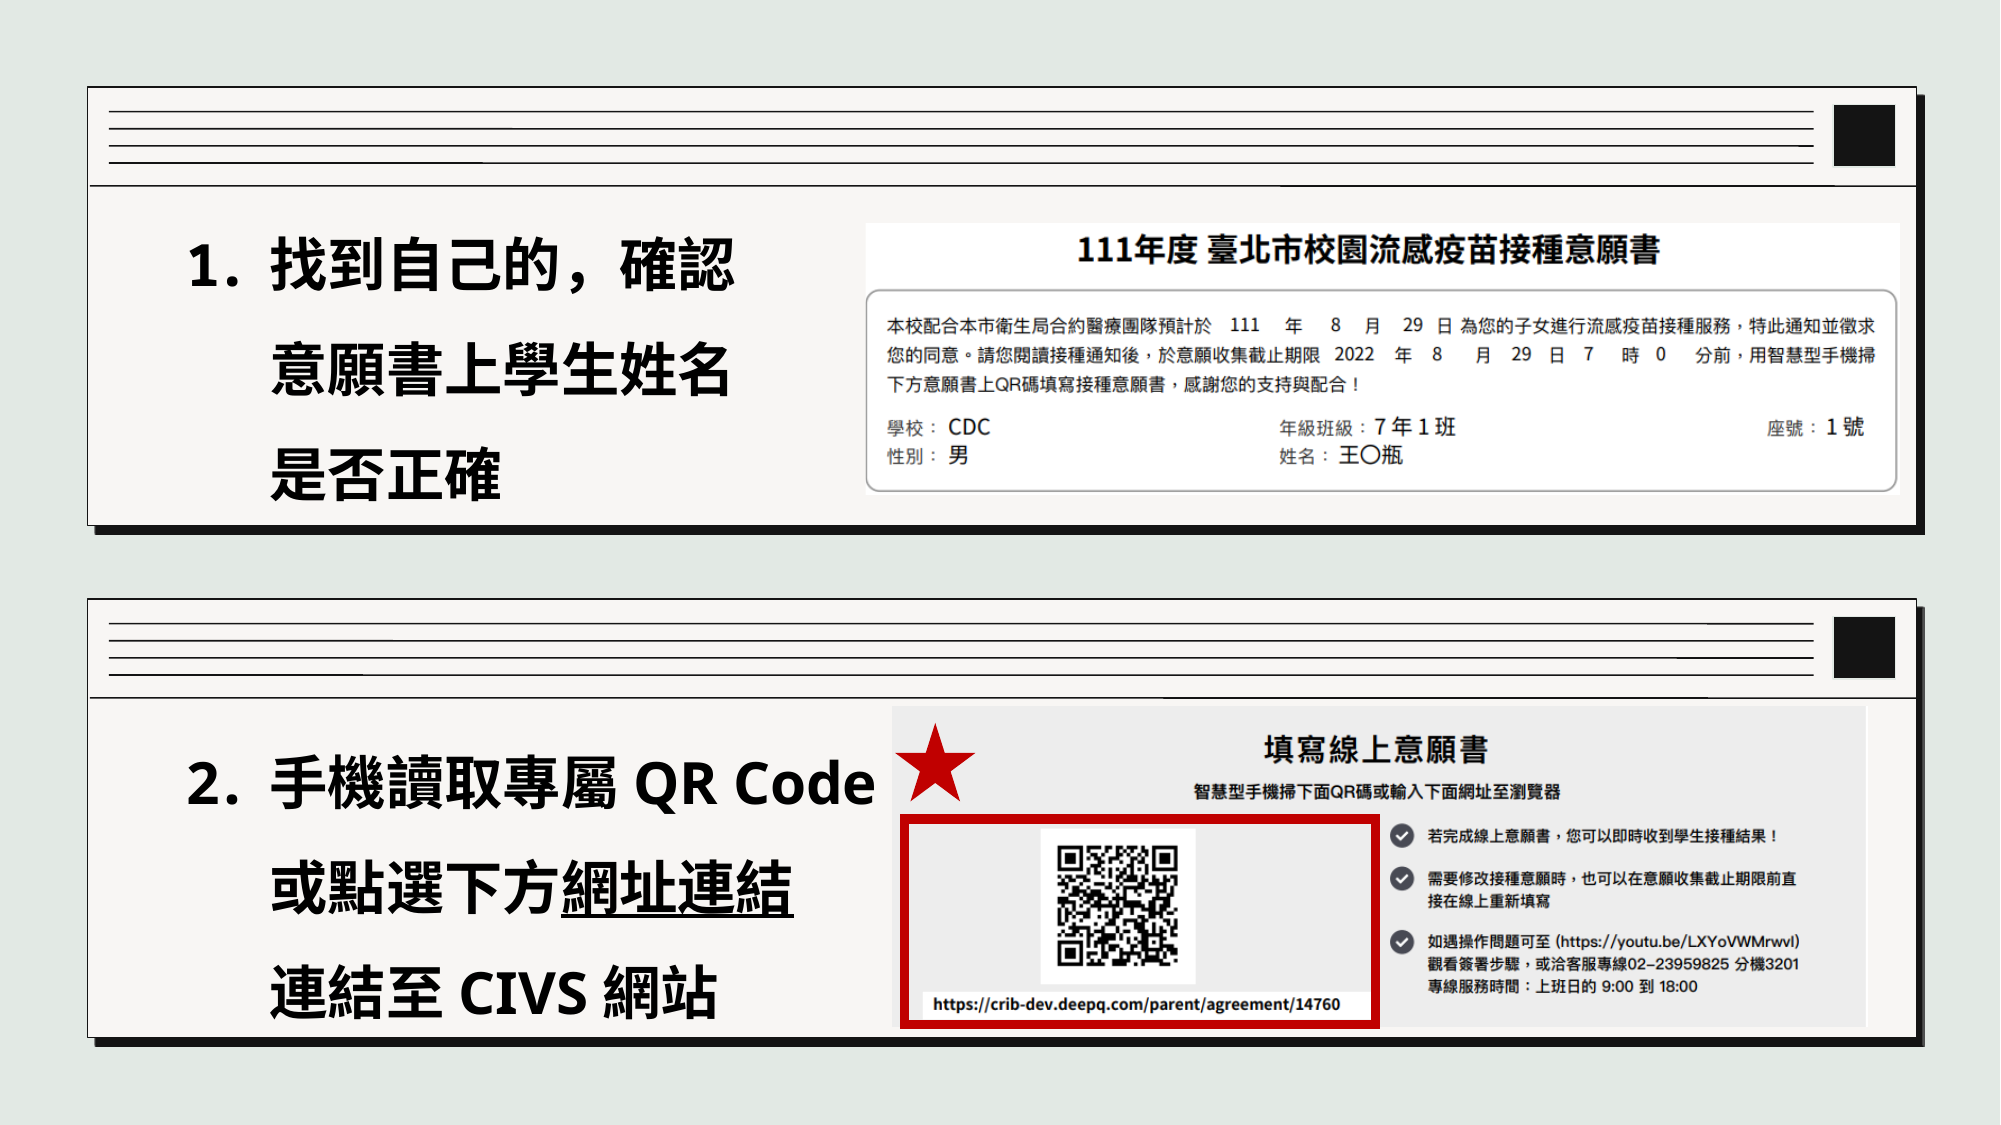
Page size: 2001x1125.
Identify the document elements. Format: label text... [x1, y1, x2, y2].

text_box [901, 729, 969, 796]
picture [892, 706, 1868, 1027]
picture [909, 824, 1371, 1020]
picture [865, 223, 1900, 495]
text_box 手機讀取專屬QR Code 或點選下方網址連結 連結至CIVS網站 [170, 703, 981, 1052]
text_box 找到自己的，確認意願書上學生姓名是否正確 [170, 185, 784, 534]
